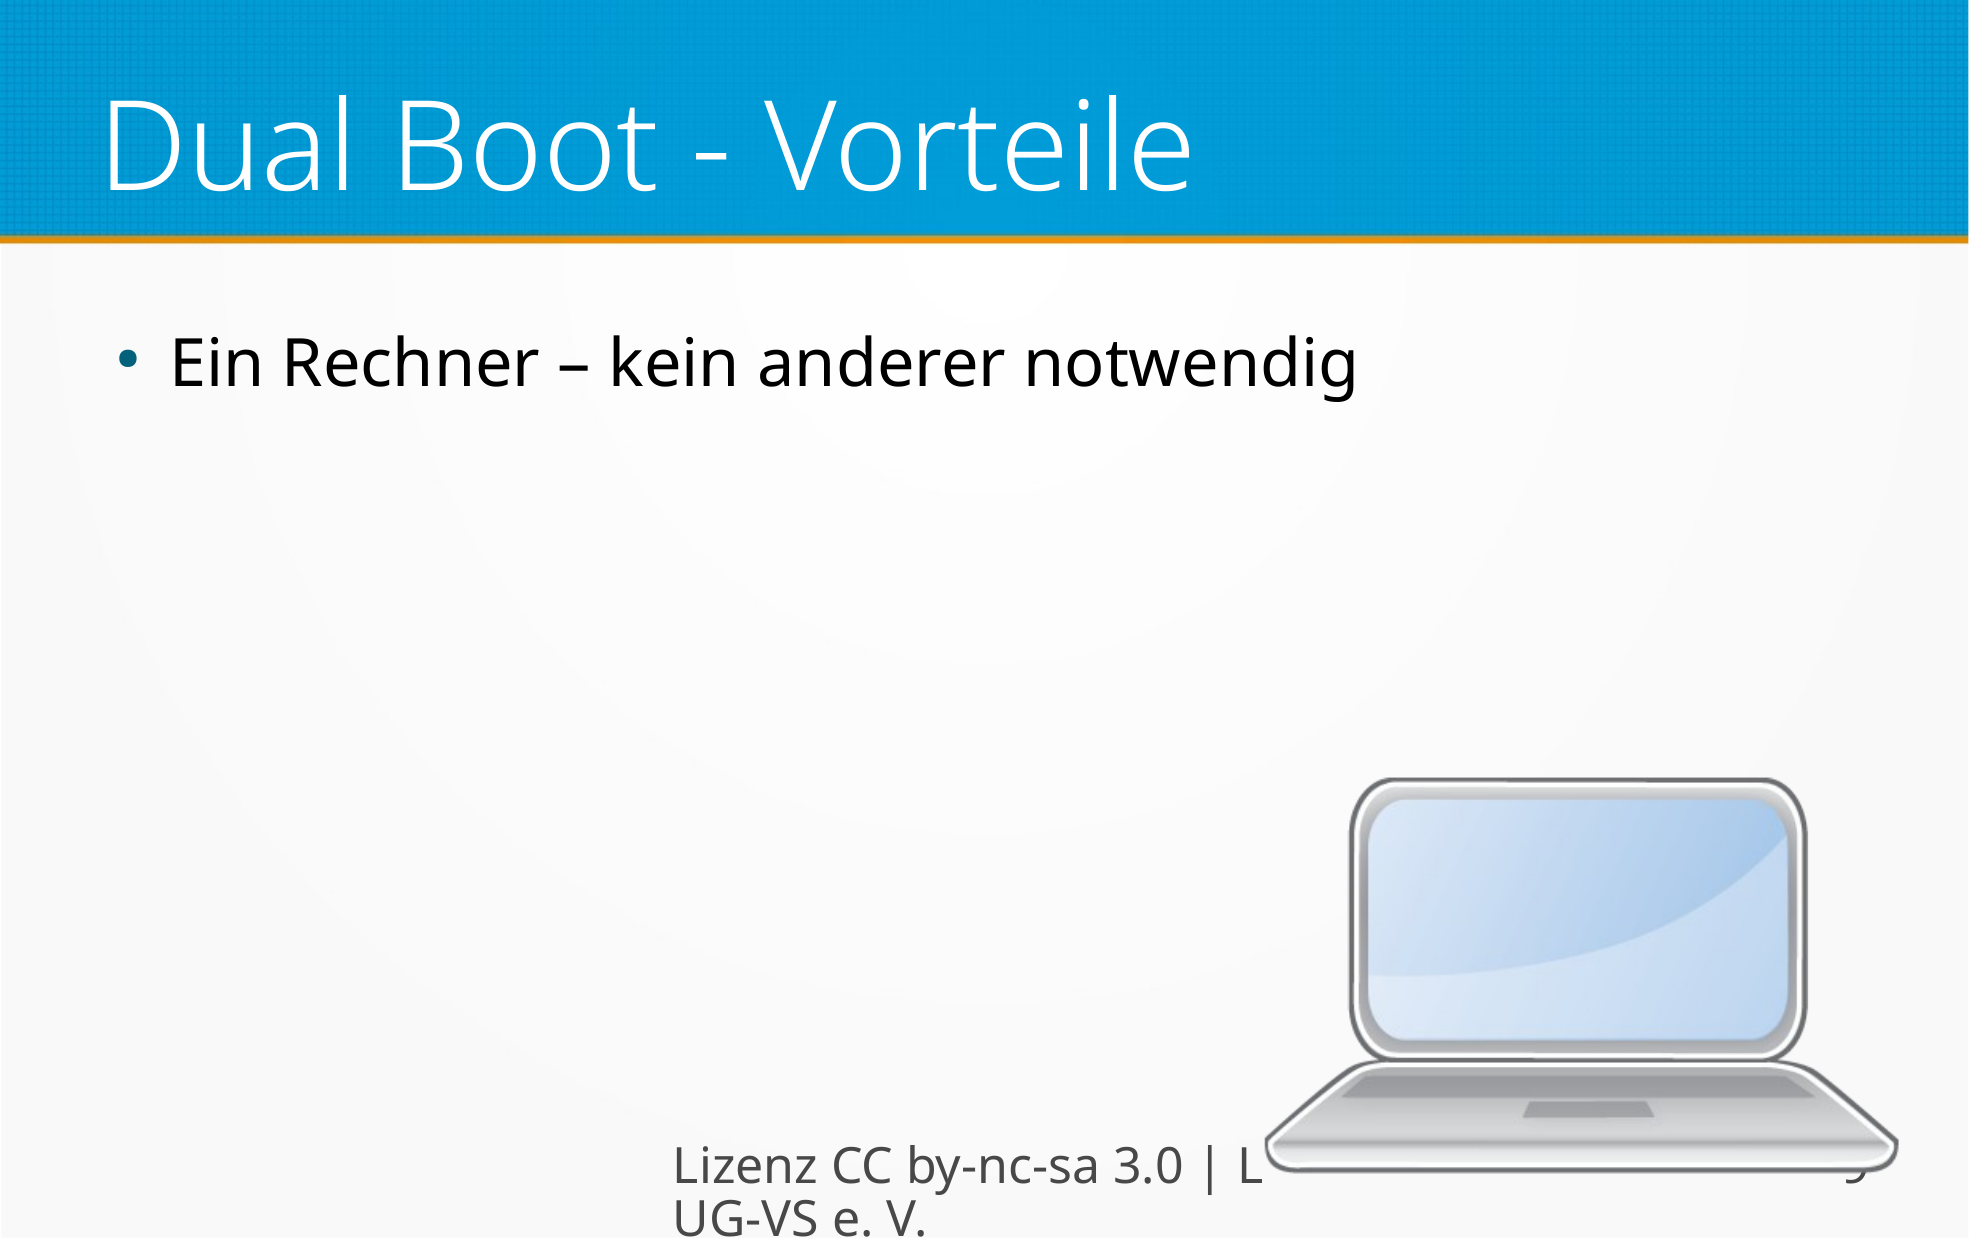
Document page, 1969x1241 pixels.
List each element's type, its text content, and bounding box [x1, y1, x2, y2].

title Dual Boot - Vorteile [98, 19, 1870, 227]
list Ein Rechner – kein anderer notwendig [98, 315, 1861, 1081]
picture [0, 233, 1969, 1241]
